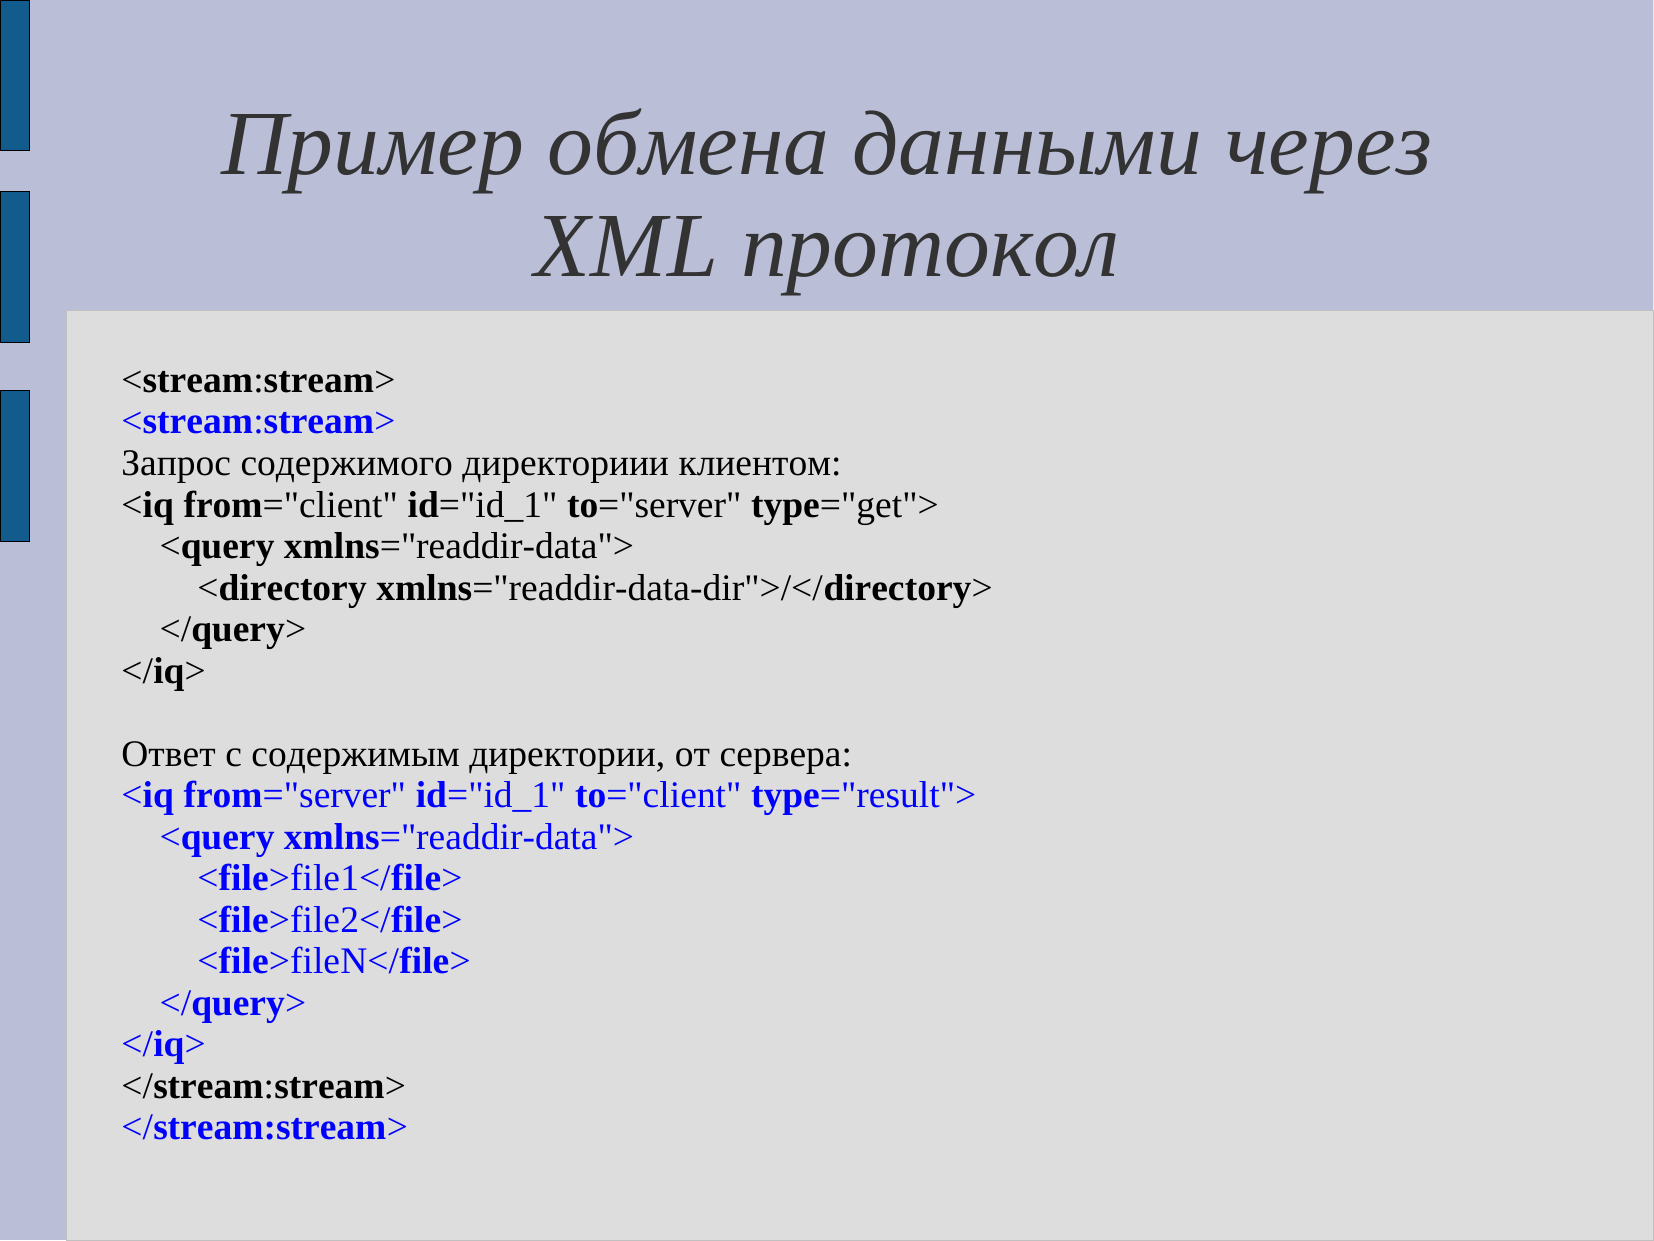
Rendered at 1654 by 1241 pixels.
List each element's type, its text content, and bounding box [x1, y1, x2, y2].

title Пример обмена данными через XML протокол [121, 84, 1534, 305]
subtitle <stream:stream> <stream:stream> Запрос содержимого директориии клиентом: <iq from="client" id="id_1" to="server" type="get"> <query xmlns="readdir-data"> <directory xmlns="readdir-data-dir">/</directory> </query> </iq> Ответ с содержимым директории, от сервера: <iq from="server" id="id_1" to="client" type="result"> <query xmlns="readdir-data"> <file>file1</file> <file>file2</file> <file>fileN</file> </query> </iq> </stream:stream> </stream:stream> [121, 351, 1534, 1156]
